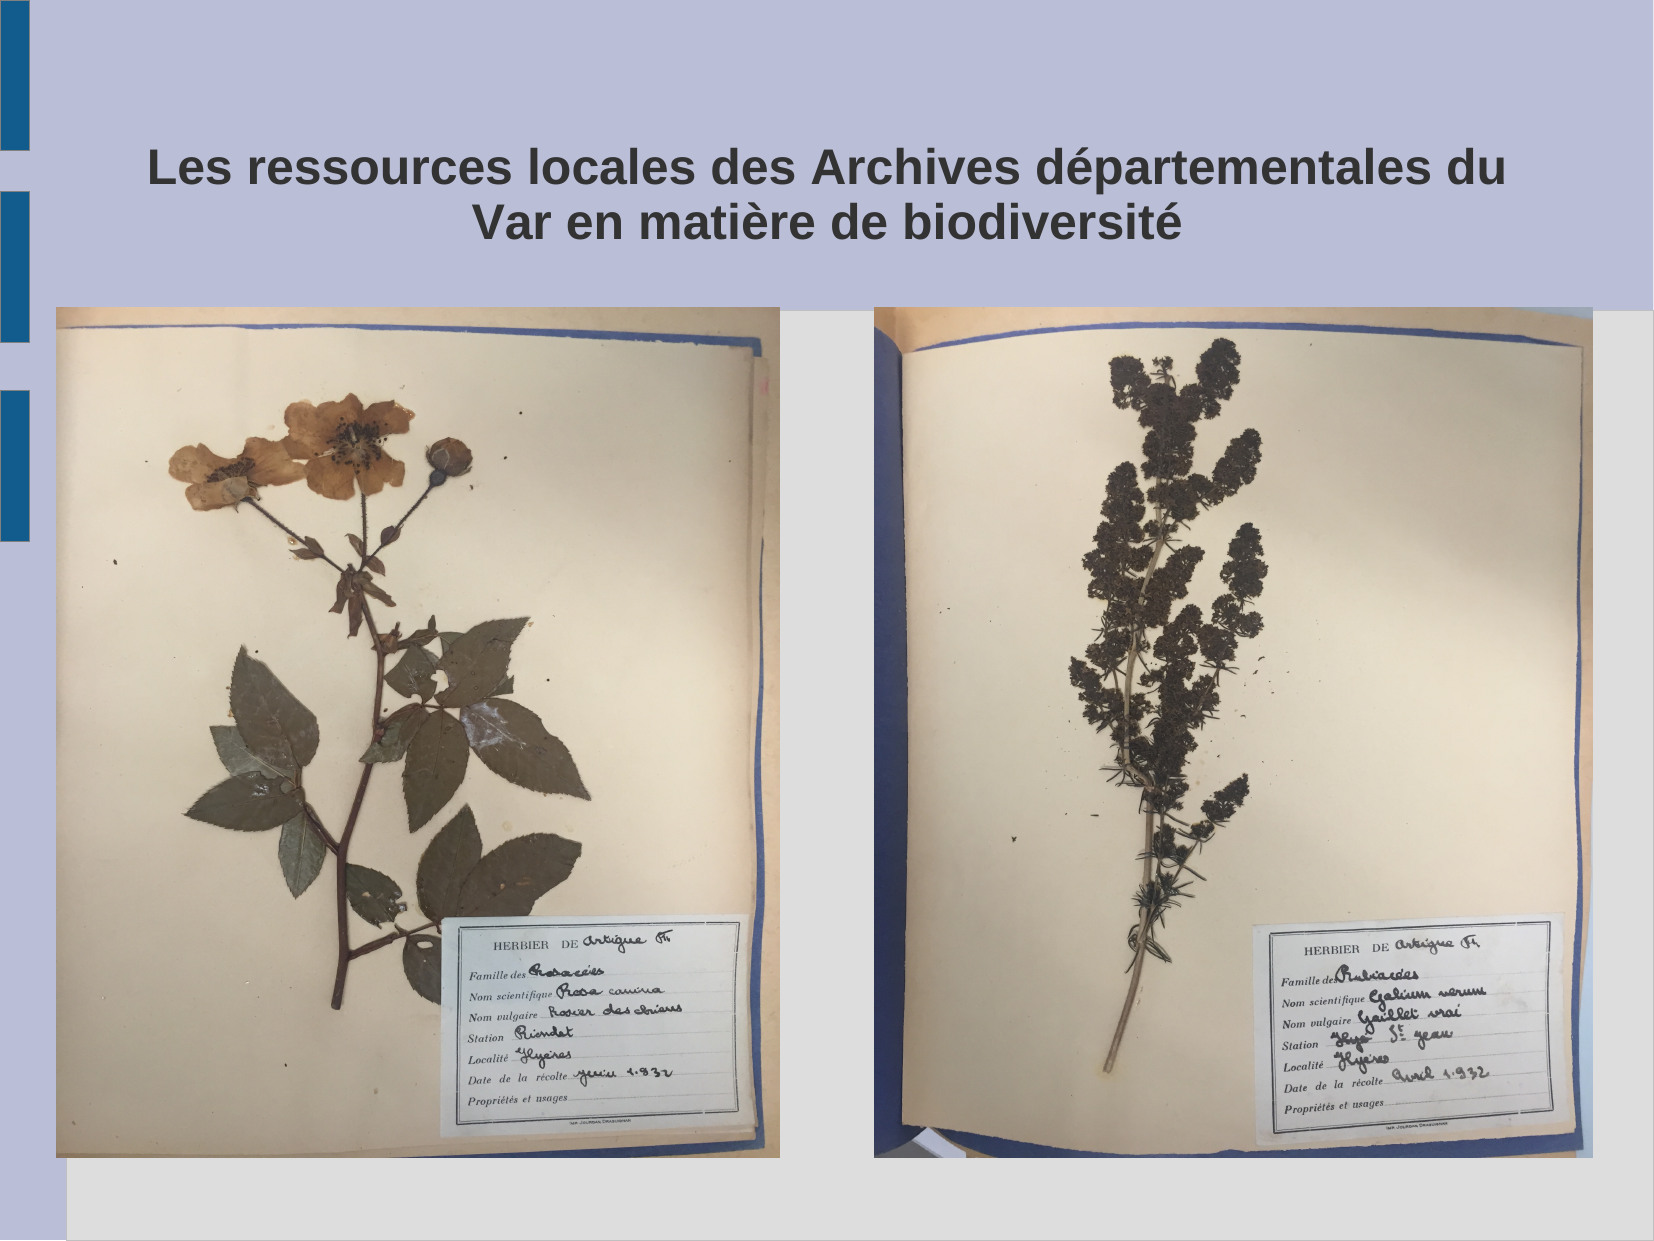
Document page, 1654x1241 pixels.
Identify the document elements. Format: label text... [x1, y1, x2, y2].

title Les ressources locales des Archives départementales du Var en matière de biodiversité [121, 91, 1534, 299]
picture [874, 307, 1593, 1158]
picture [56, 307, 780, 1158]
